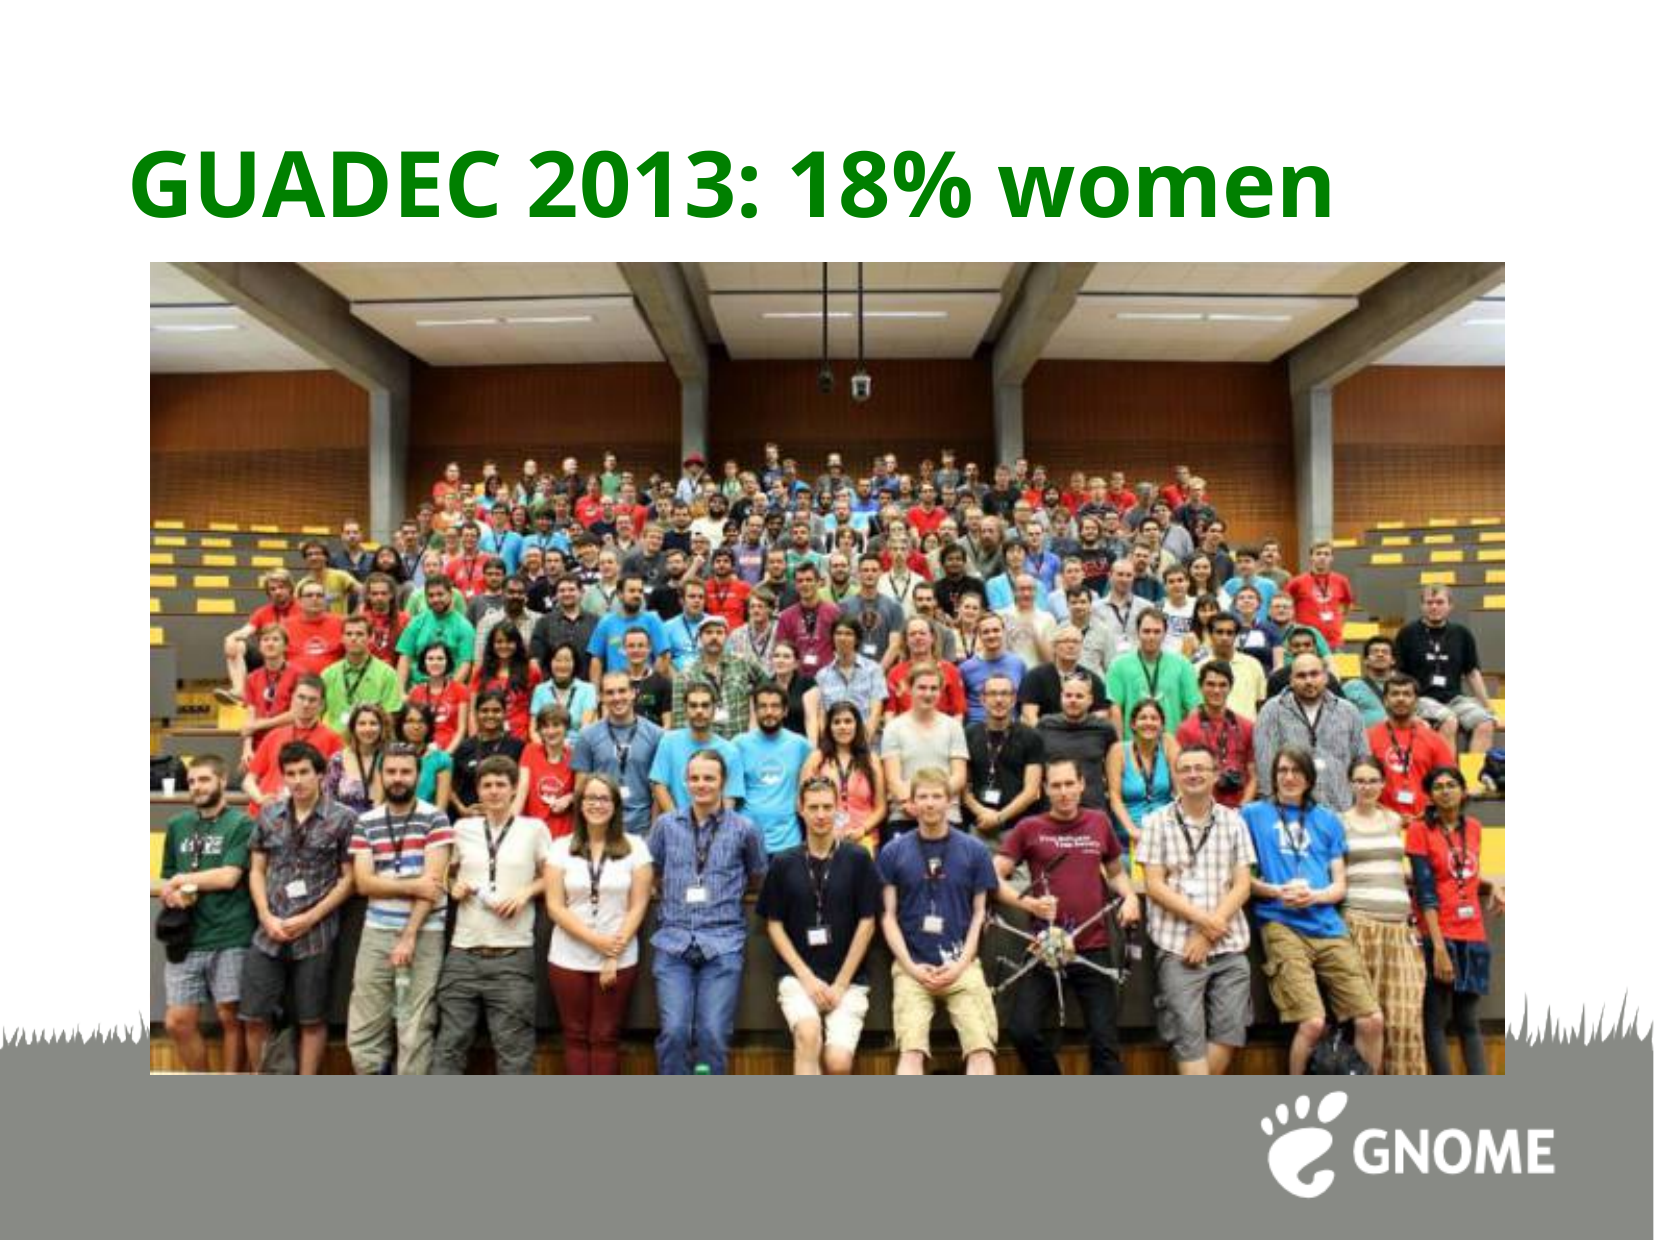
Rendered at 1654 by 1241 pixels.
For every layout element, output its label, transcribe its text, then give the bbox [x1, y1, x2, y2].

picture [0, 0, 1654, 1241]
text_box GUADEC 2013: 18% women [112, 112, 1576, 251]
